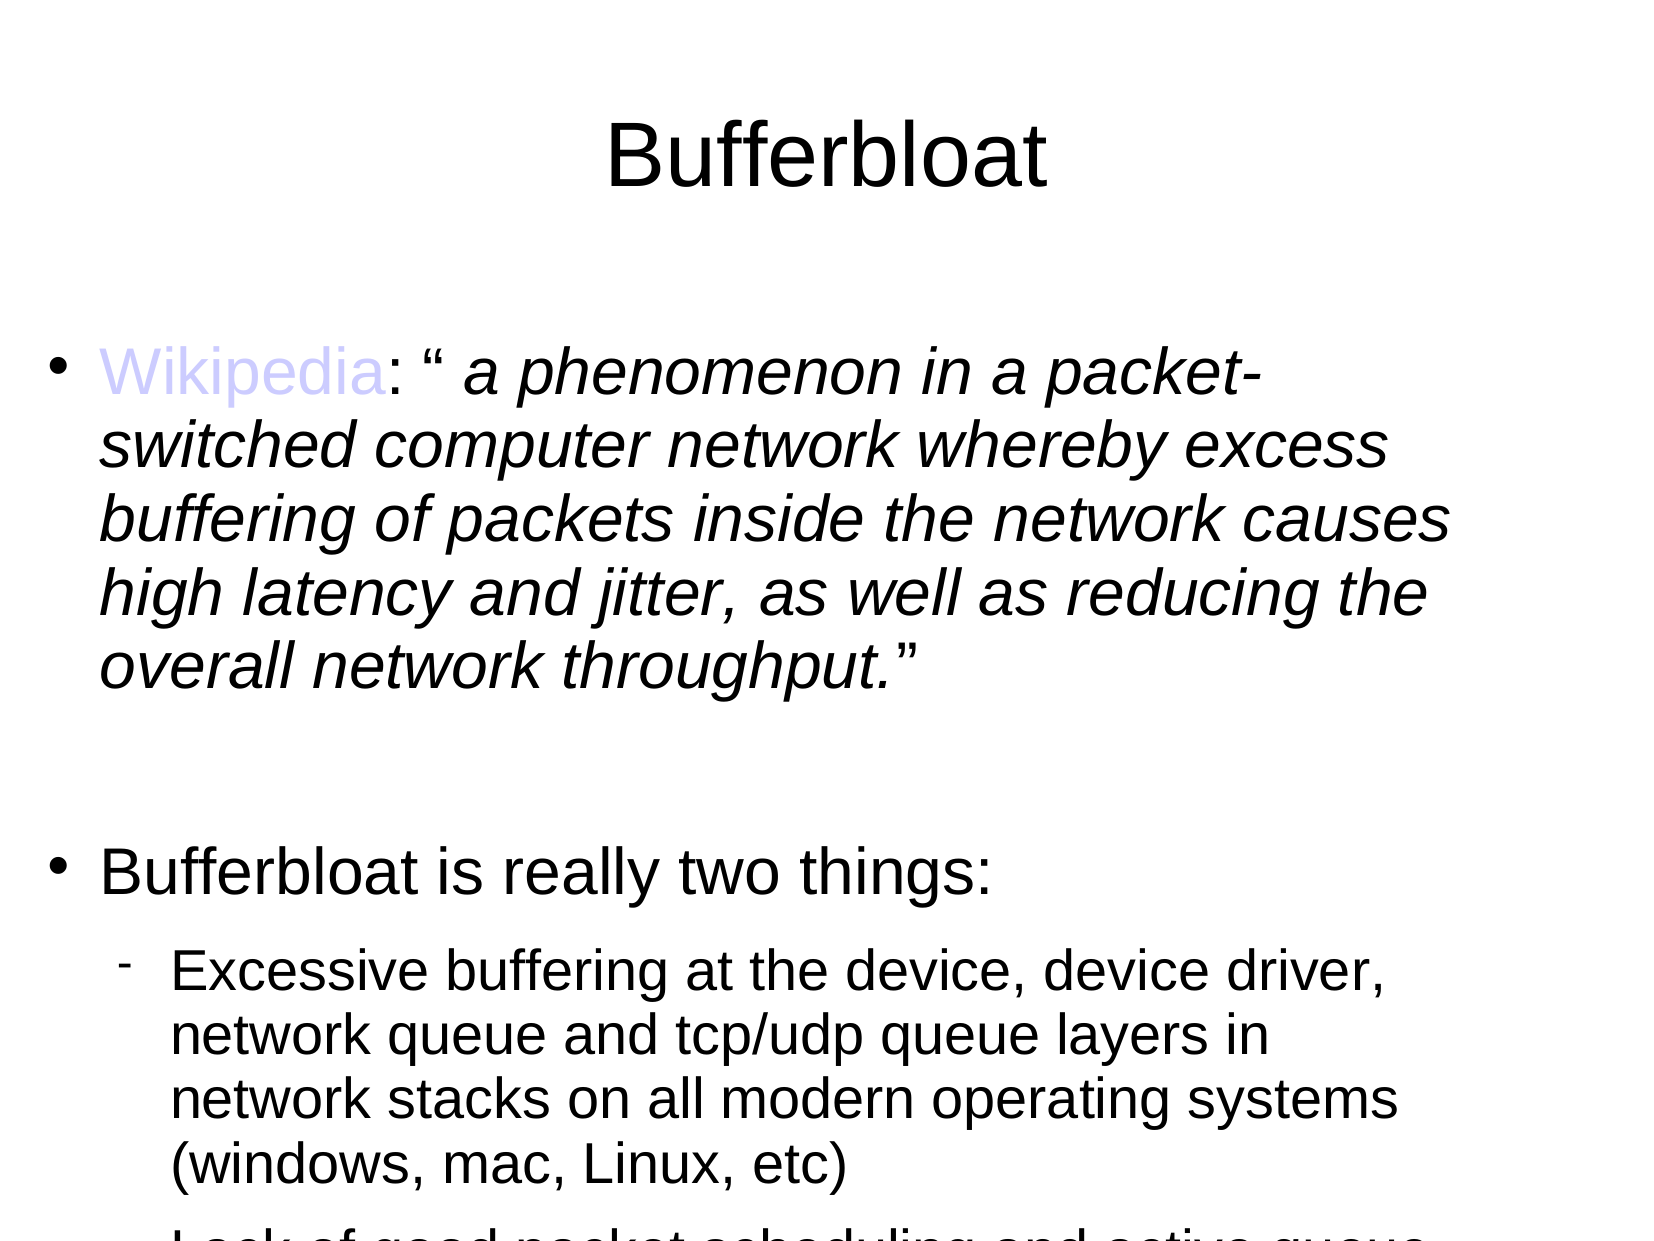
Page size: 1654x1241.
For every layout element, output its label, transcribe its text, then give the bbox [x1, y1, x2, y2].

list Wikipedia: “ a phenomenon in a packet-switched computer network whereby excess buffering of packets inside the network causes high latency and jitter, as well as reducing the overall network throughput.” Bufferbloat is really two things: Excessive buffering at the device, device driver, network queue and tcp/udp queue layers in network stacks on all modern operating systems (windows, mac, Linux, etc) Lack of good packet scheduling and active queue management at ANY layer in all Oses and in common edge devices such as home network gateways, dslams, and cable head ends. (A very few DSL edge networks implement “shortest queue first”, which helps a lot) You only see the latency spikes when under load. Queues are usually either empty, or full. All sorts of loads exist, from constant, to transient. Transient spikes exist, but are hard to see. Easy to feel or hear, however. It's easier to create constant loads and measure against those... but not necessarily an accurate representation of reality. [29, 330, 1485, 1241]
title Bufferbloat [82, 49, 1571, 257]
